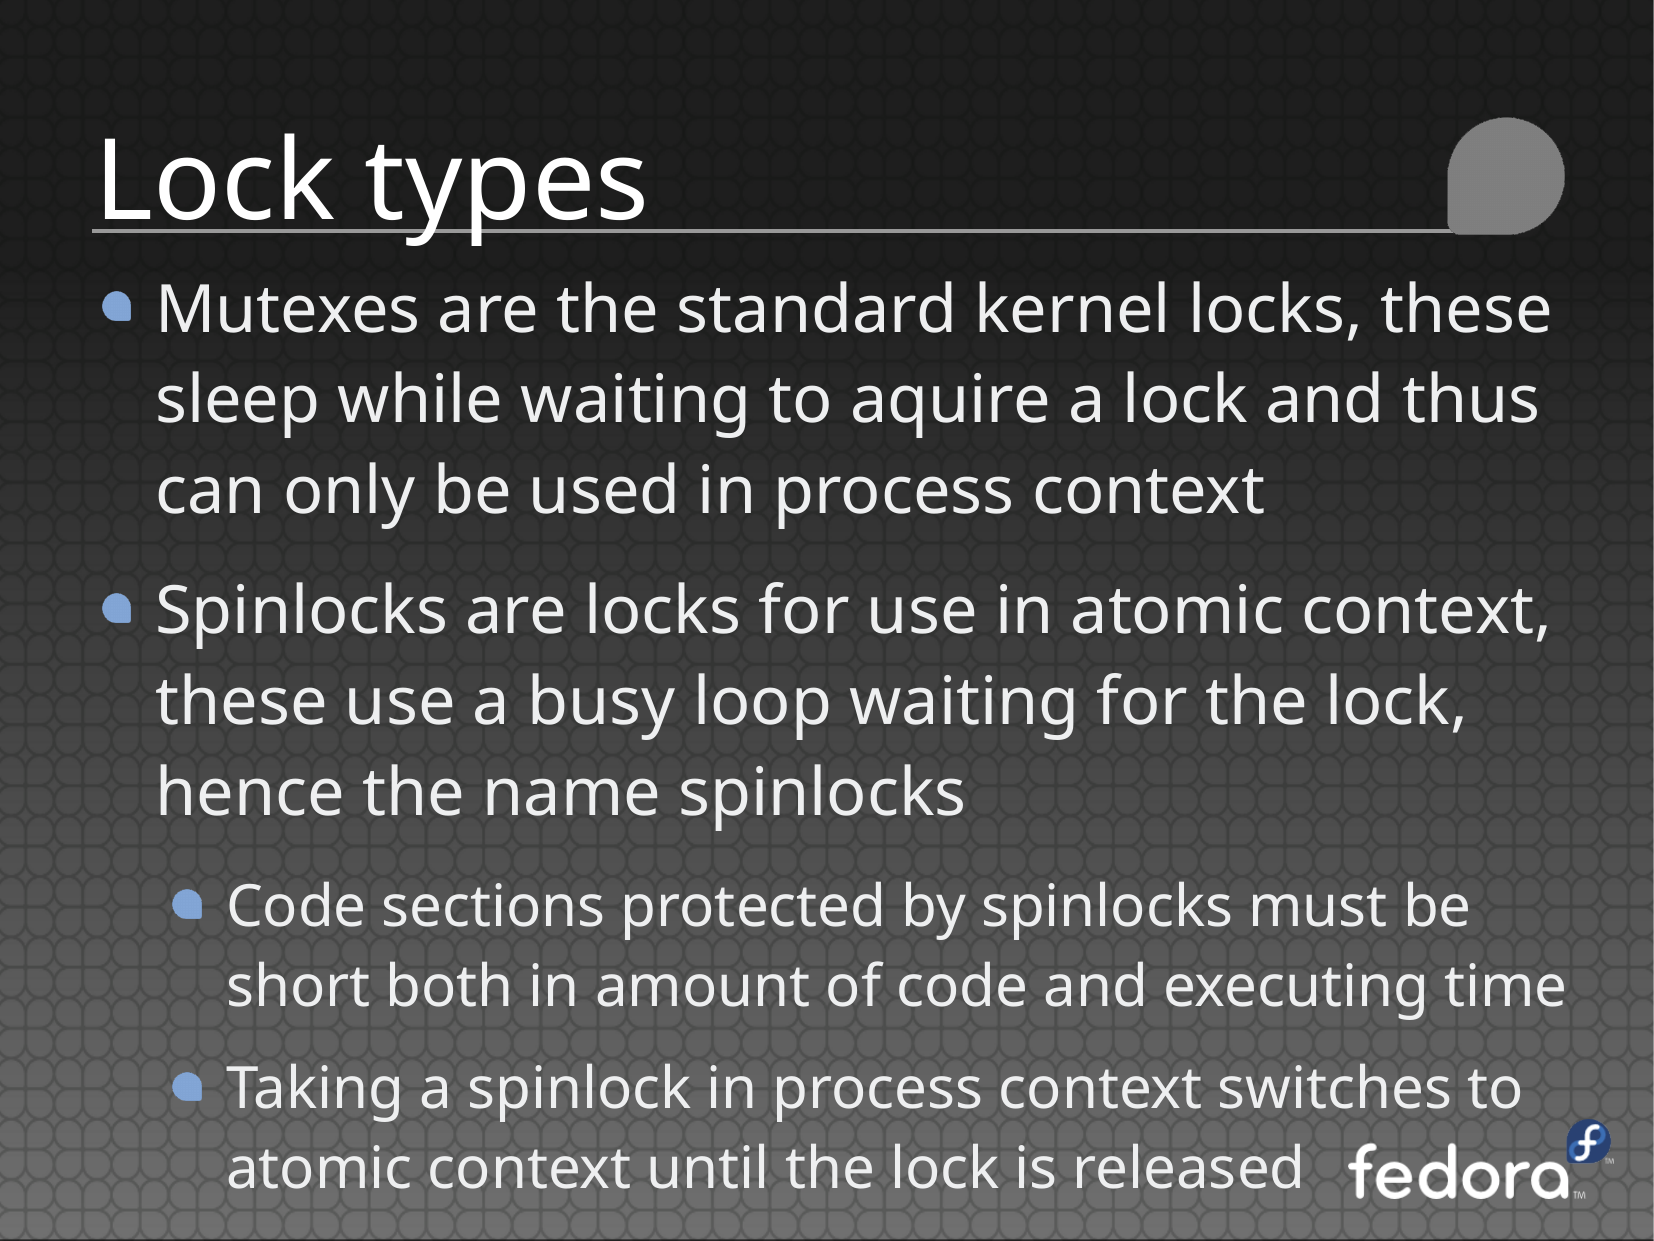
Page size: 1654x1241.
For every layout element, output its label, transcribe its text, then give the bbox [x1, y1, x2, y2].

picture [0, 0, 1654, 1241]
list Mutexes are the standard kernel locks, these sleep while waiting to aquire a lock and thus can only be used in process context Spinlocks are locks for use in atomic context, these use a busy loop waiting for the lock, hence the name spinlocks Code sections protected by spinlocks must be short both in amount of code and executing time Taking a spinlock in process context switches to atomic context until the lock is released No sleeping while holding a spinlock! [84, 260, 1573, 1173]
title Lock types [94, 100, 1426, 251]
